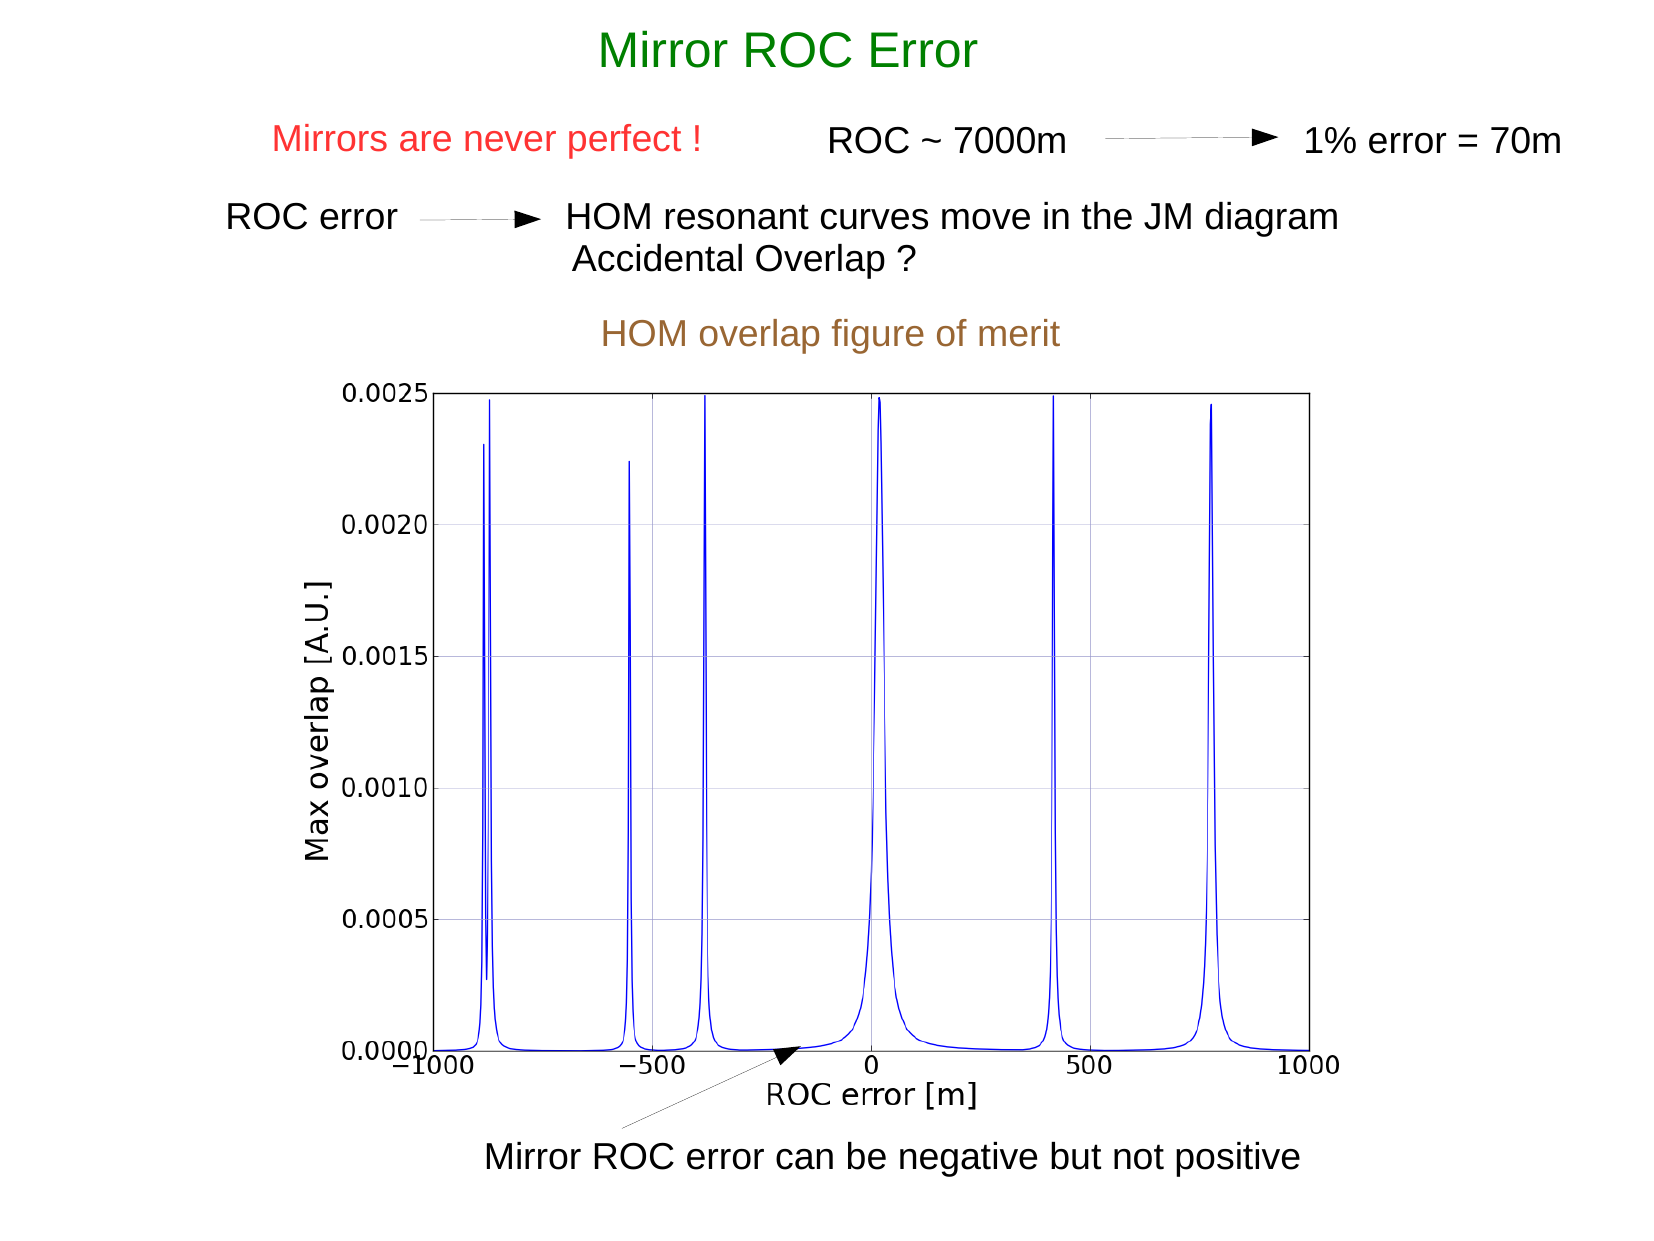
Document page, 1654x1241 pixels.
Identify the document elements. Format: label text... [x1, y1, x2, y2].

text_box Mirror ROC error can be negative but not positive [468, 1128, 1317, 1186]
text_box HOM overlap figure of merit [585, 305, 1076, 362]
text_box Mirrors are never perfect ! [256, 109, 718, 167]
text_box ROC error HOM resonant curves move in the JM diagram Accidental Overlap ? [210, 187, 1356, 287]
text_box ROC ~ 7000m [812, 112, 1083, 170]
text_box Mirror ROC Error [582, 14, 994, 86]
text_box 1% error = 70m [1288, 112, 1578, 170]
picture [290, 335, 1385, 1157]
